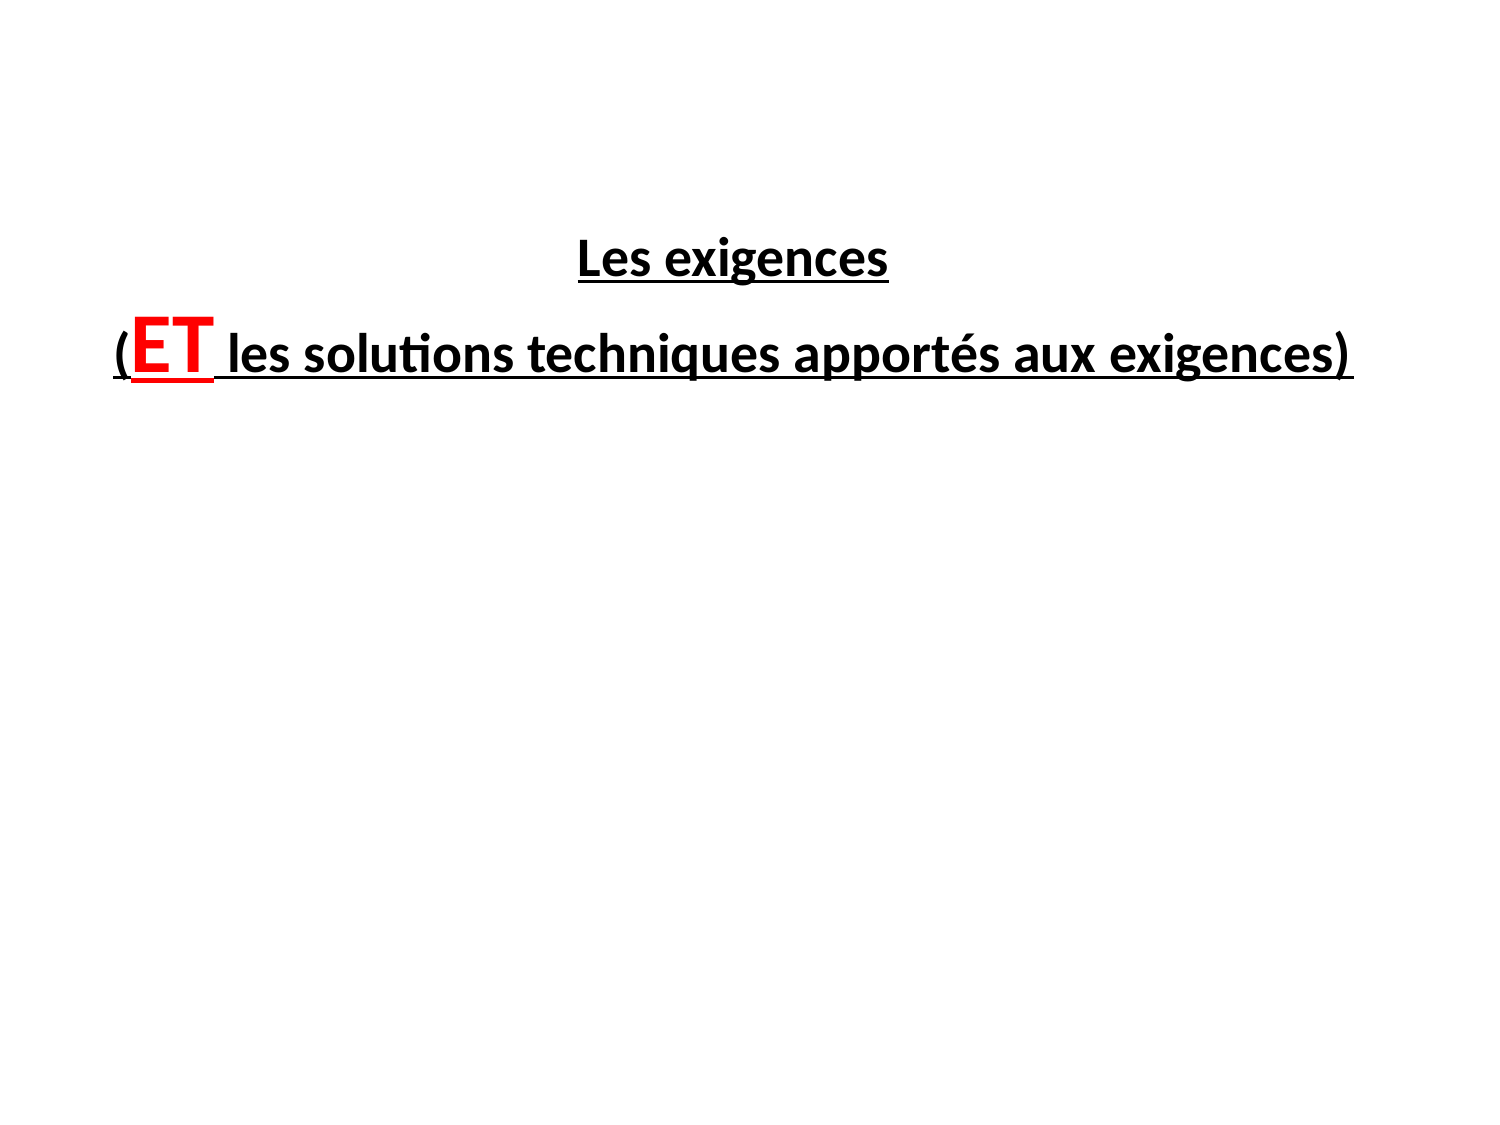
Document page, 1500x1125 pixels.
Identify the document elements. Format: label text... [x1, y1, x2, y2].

title Les exigences (ET les solutions techniques apportés aux exigences) [58, 210, 1409, 399]
